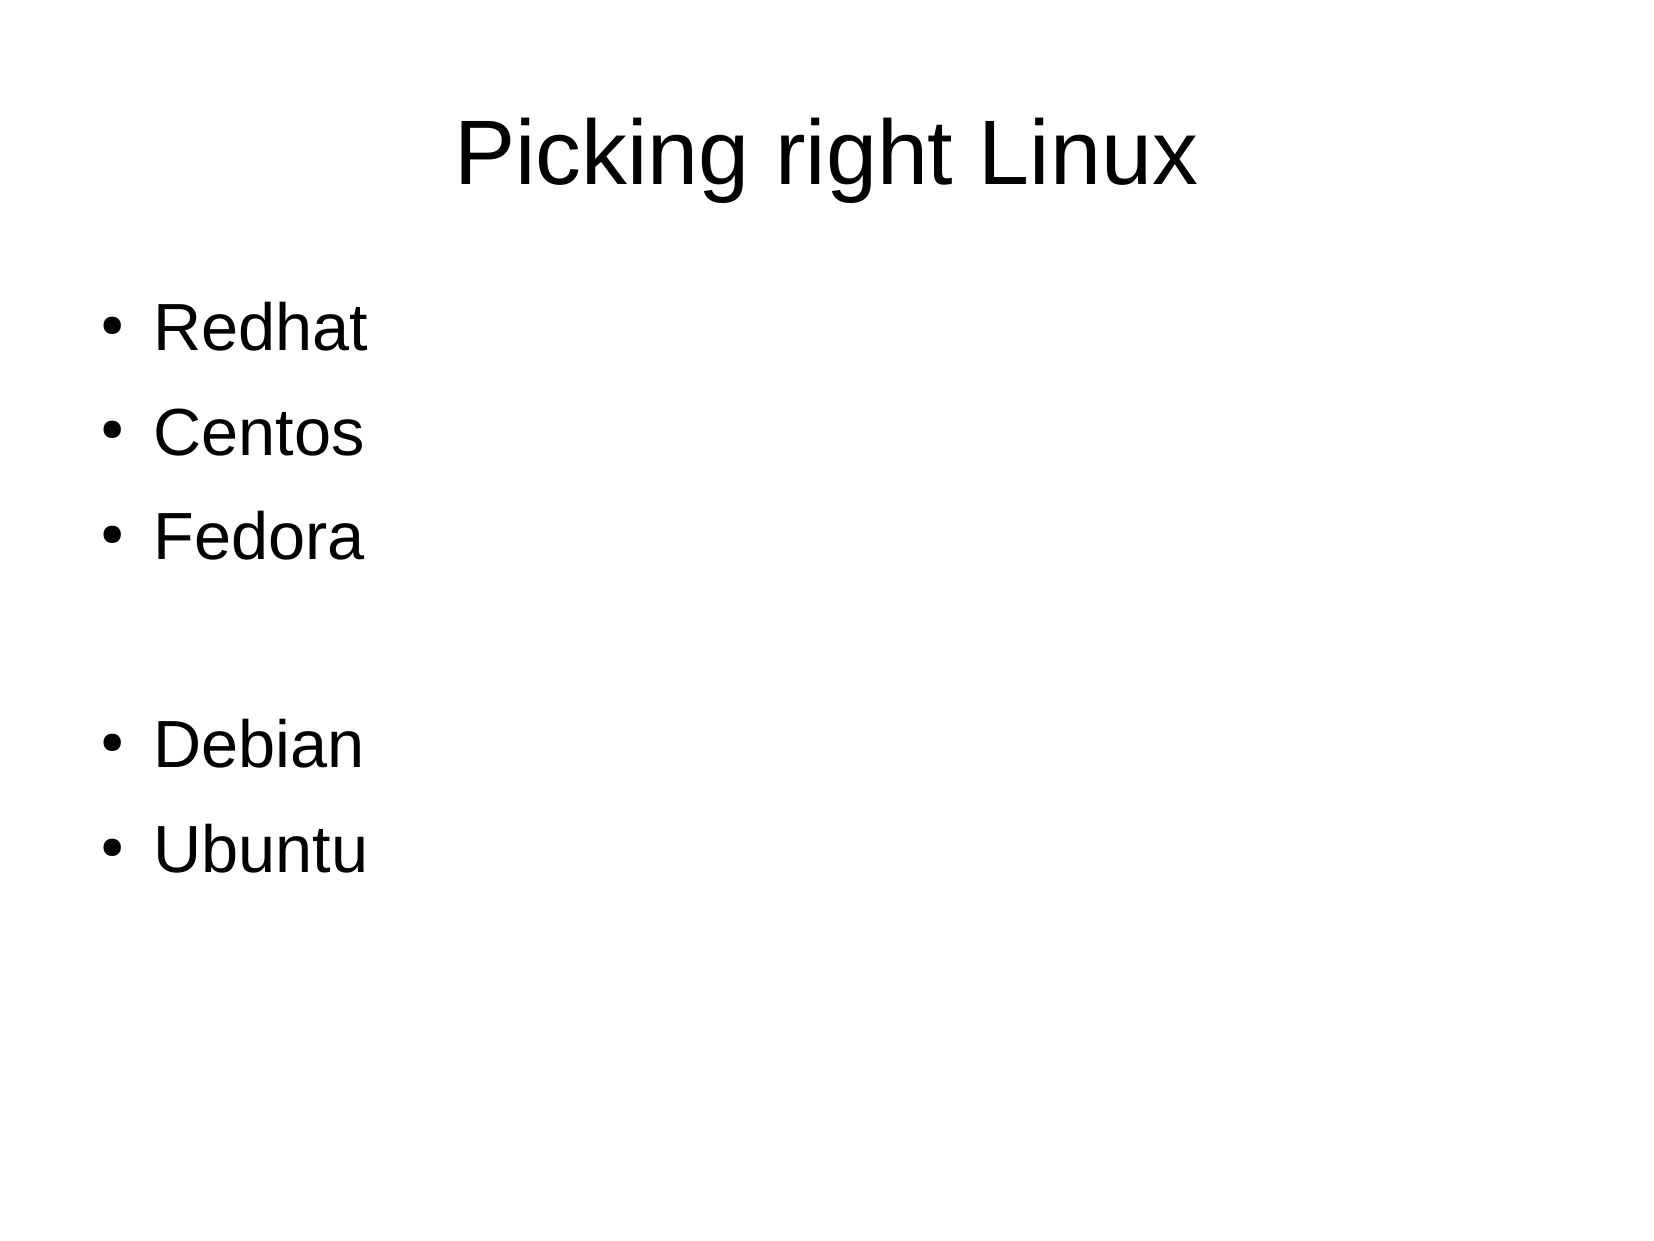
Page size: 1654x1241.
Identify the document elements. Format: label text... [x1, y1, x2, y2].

title Picking right Linux [82, 49, 1571, 257]
list Redhat Centos Fedora Debian Ubuntu [82, 290, 1571, 1010]
